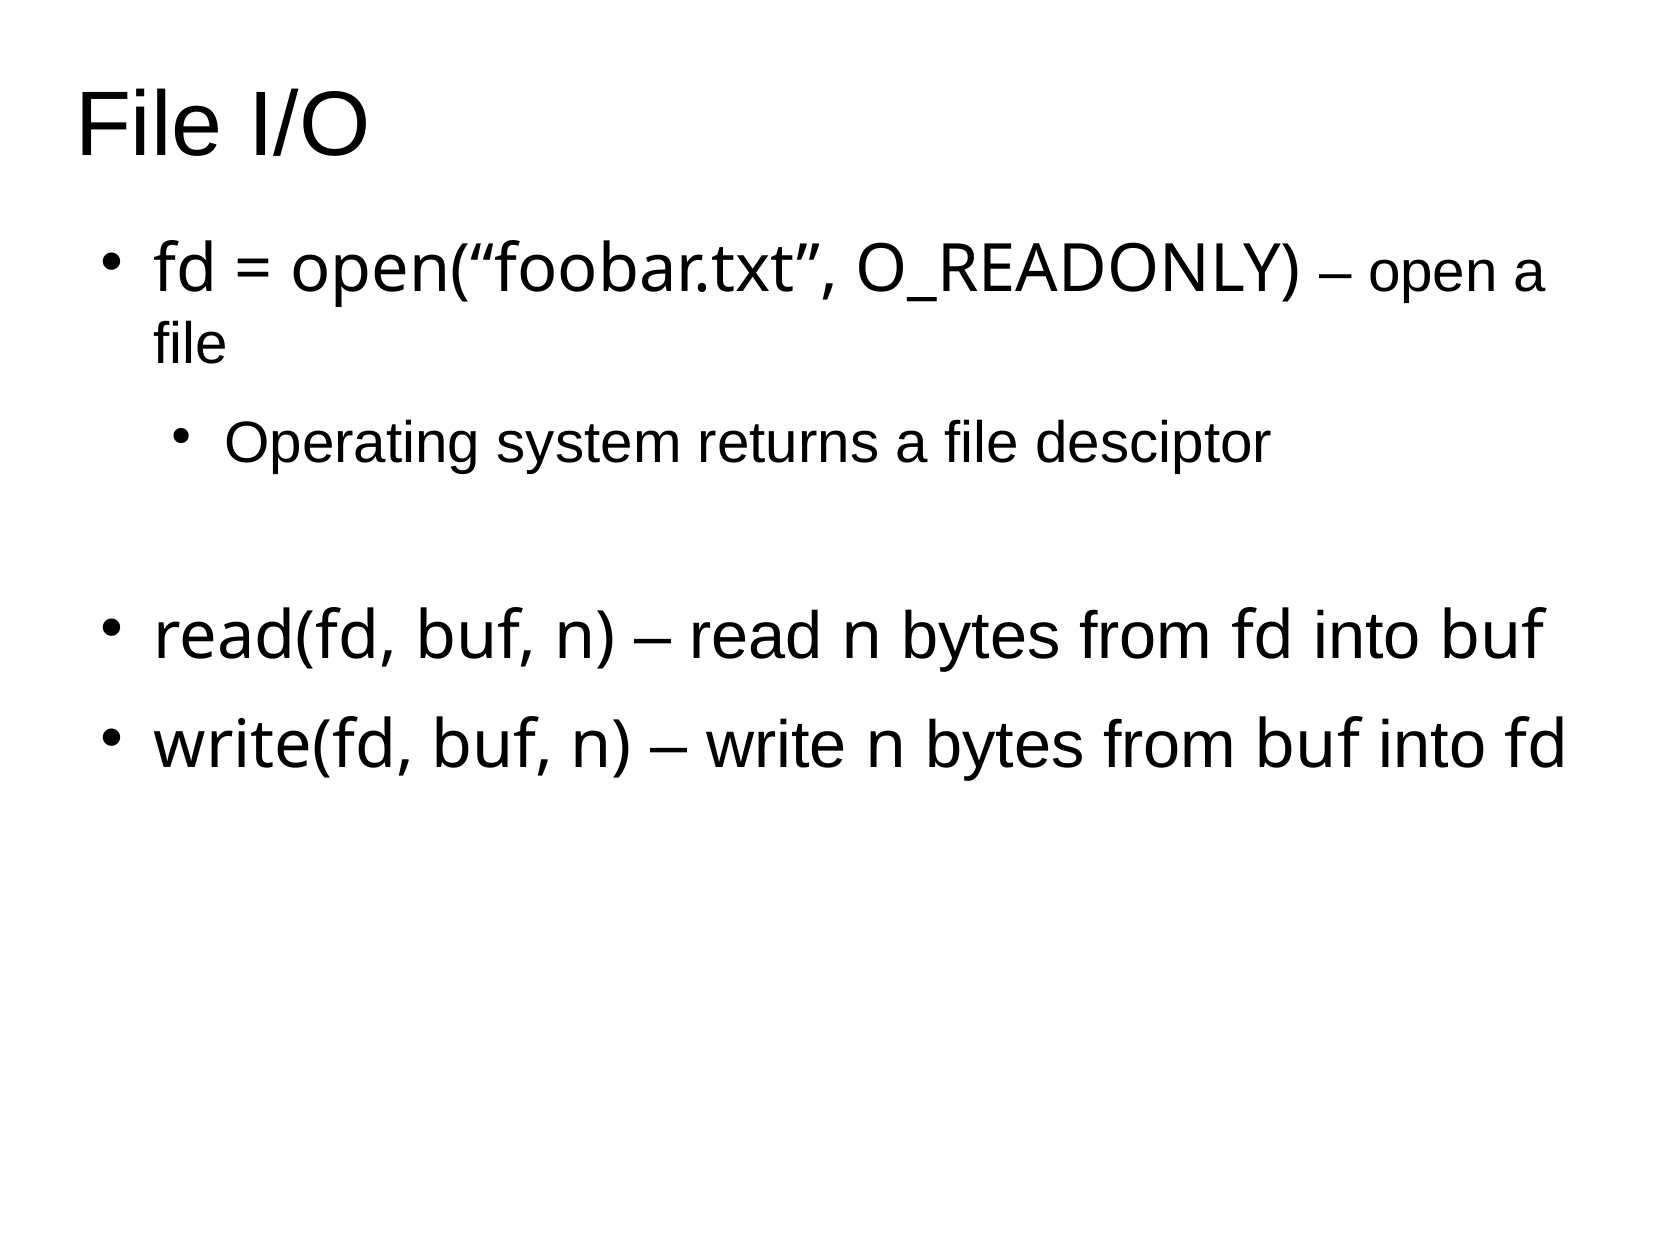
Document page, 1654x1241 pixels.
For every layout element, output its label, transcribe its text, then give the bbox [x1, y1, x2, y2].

list fd = open(“foobar.txt”, O_READONLY) – open a file Operating system returns a file desciptor read(fd, buf, n) – read n bytes from fd into buf write(fd, buf, n) – write n bytes from buf into fd [82, 225, 1571, 1163]
title File I/O [75, 49, 1538, 188]
